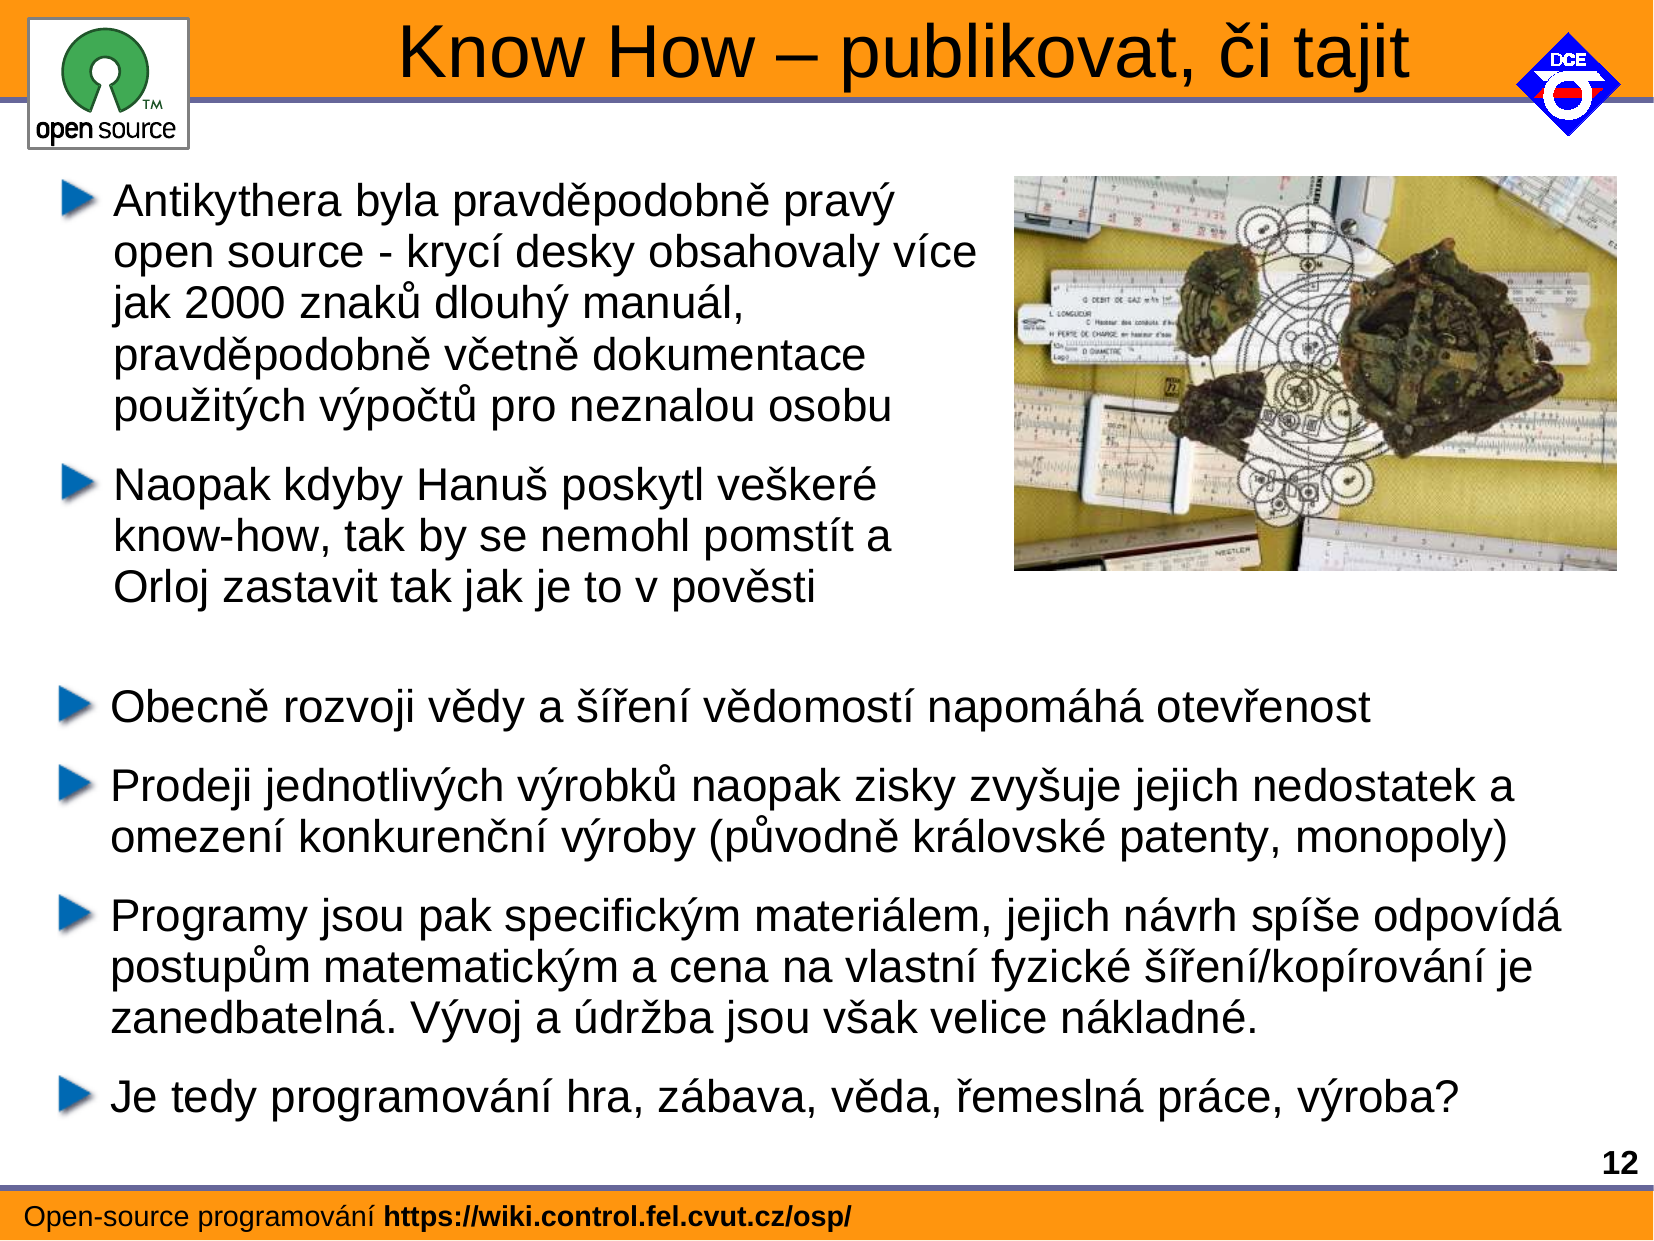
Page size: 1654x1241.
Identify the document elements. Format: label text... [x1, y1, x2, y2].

picture [1014, 176, 1617, 571]
list Obecně rozvoji vědy a šíření vědomostí napomáhá otevřenost Prodeji jednotlivých výrobků naopak zisky zvyšuje jejich nedostatek a omezení konkurenční výroby (původně královské patenty, monopoly) Programy jsou pak specifickým materiálem, jejich návrh spíše odpovídá postupům matematickým a cena na vlastní fyzické šíření/kopírování je zanedbatelná. Vývoj a údržba jsou však velice nákladné. Je tedy programování hra, zábava, věda, řemeslná práce, výroba? [39, 681, 1613, 1162]
title Know How – publikovat, či tajit [178, 4, 1631, 98]
list Antikythera byla pravděpodobně pravý open source - krycí desky obsahovaly více jak 2000 znaků dlouhý manuál, pravděpodobně včetně dokumentace použitých výpočtů pro neznalou osobu Naopak kdyby Hanuš poskytl veškeré know-how, tak by se nemohl pomstít a Orloj zastavit tak jak je to v pověsti [42, 174, 1002, 674]
